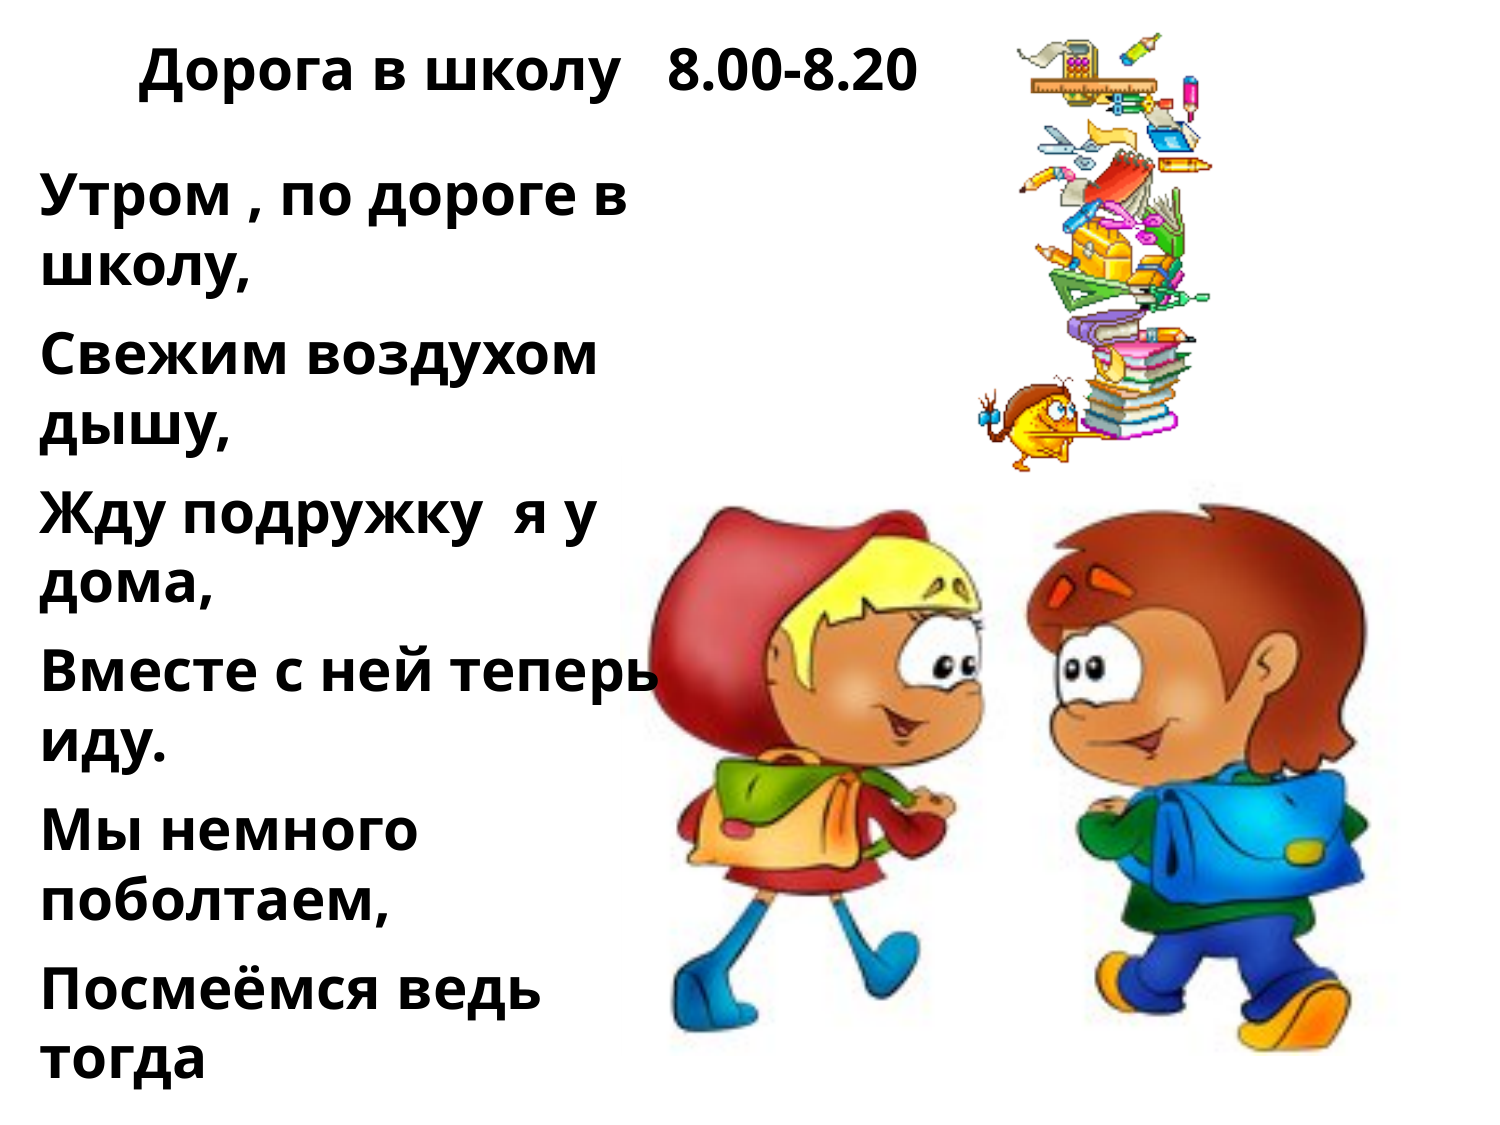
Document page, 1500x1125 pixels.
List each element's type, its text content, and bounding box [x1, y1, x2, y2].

text_box Утром , по дороге в школу, Свежим воздухом дышу, Жду подружку я у дома, Вместе с ней теперь иду. Мы немного поболтаем, Посмеёмся ведь тогда Нам дорога в школу длинной Не наскучит никогда. [24, 149, 725, 1125]
text_box Дорога в школу 8.00-8.20 [124, 24, 924, 110]
picture [725, 24, 1430, 1056]
